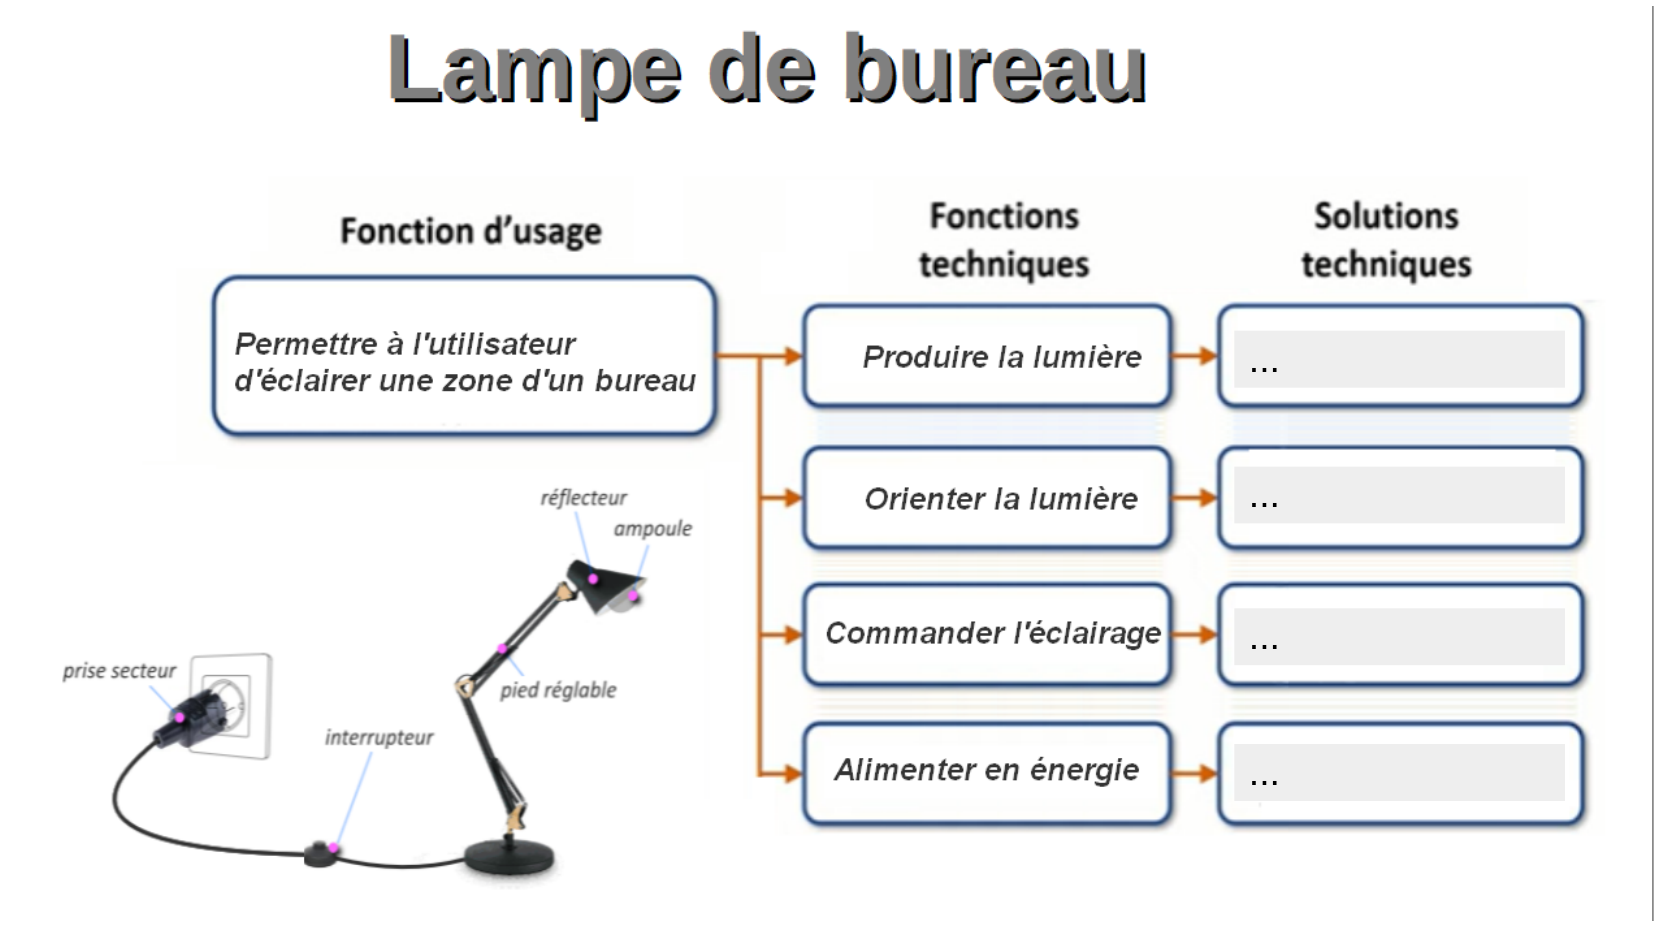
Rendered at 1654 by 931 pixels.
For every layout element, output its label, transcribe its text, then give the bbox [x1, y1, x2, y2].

text_box ... [1234, 466, 1565, 524]
text_box ... [1234, 330, 1565, 388]
picture [0, 6, 1654, 921]
text_box ... [1234, 744, 1565, 801]
text_box ... [1234, 608, 1565, 666]
